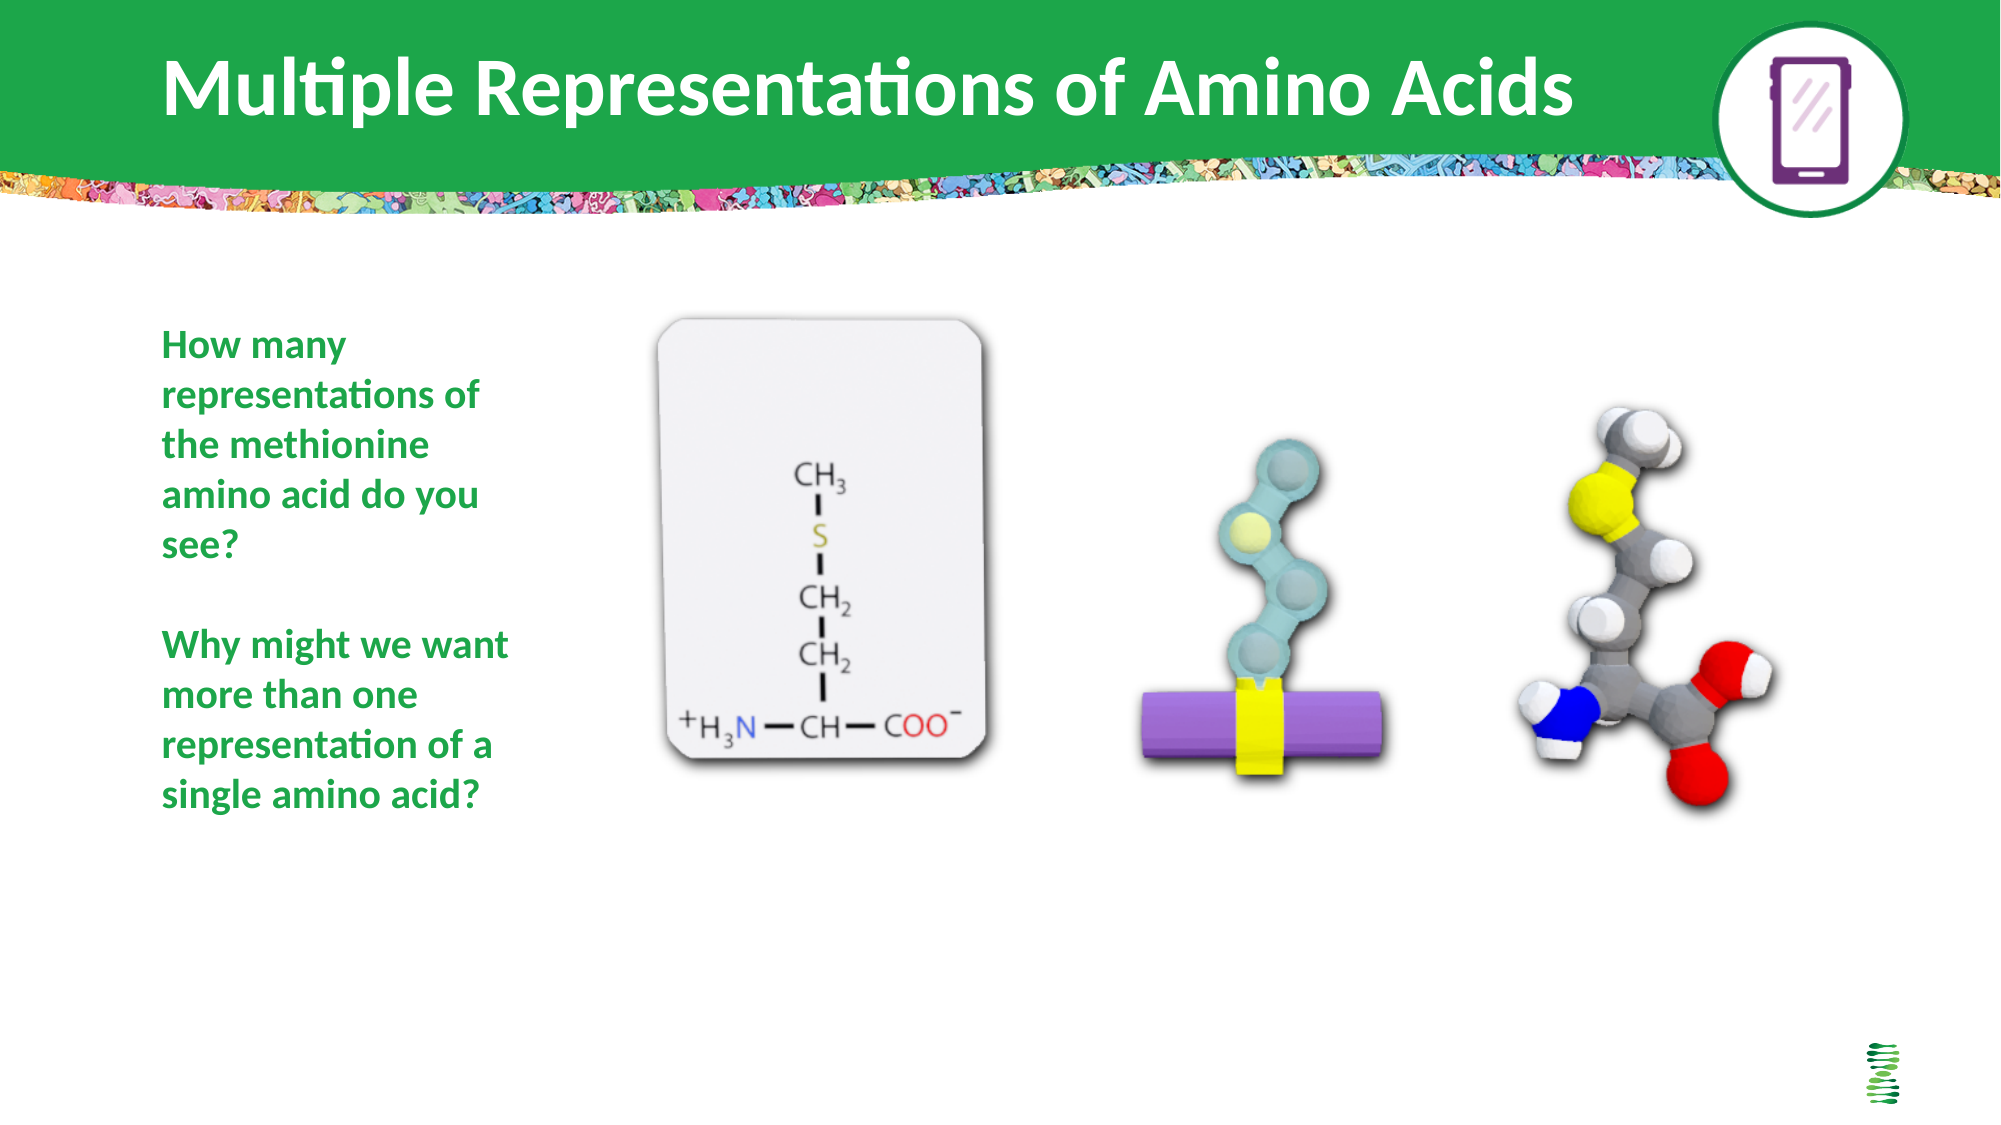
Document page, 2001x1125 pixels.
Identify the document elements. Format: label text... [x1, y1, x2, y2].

text_box How many representations of the methionine amino acid do you see? Why might we want more than one representation of a single amino acid? [146, 309, 531, 875]
picture [0, 0, 2001, 1125]
text_box Multiple Representations of Amino Acids [146, 0, 2000, 166]
